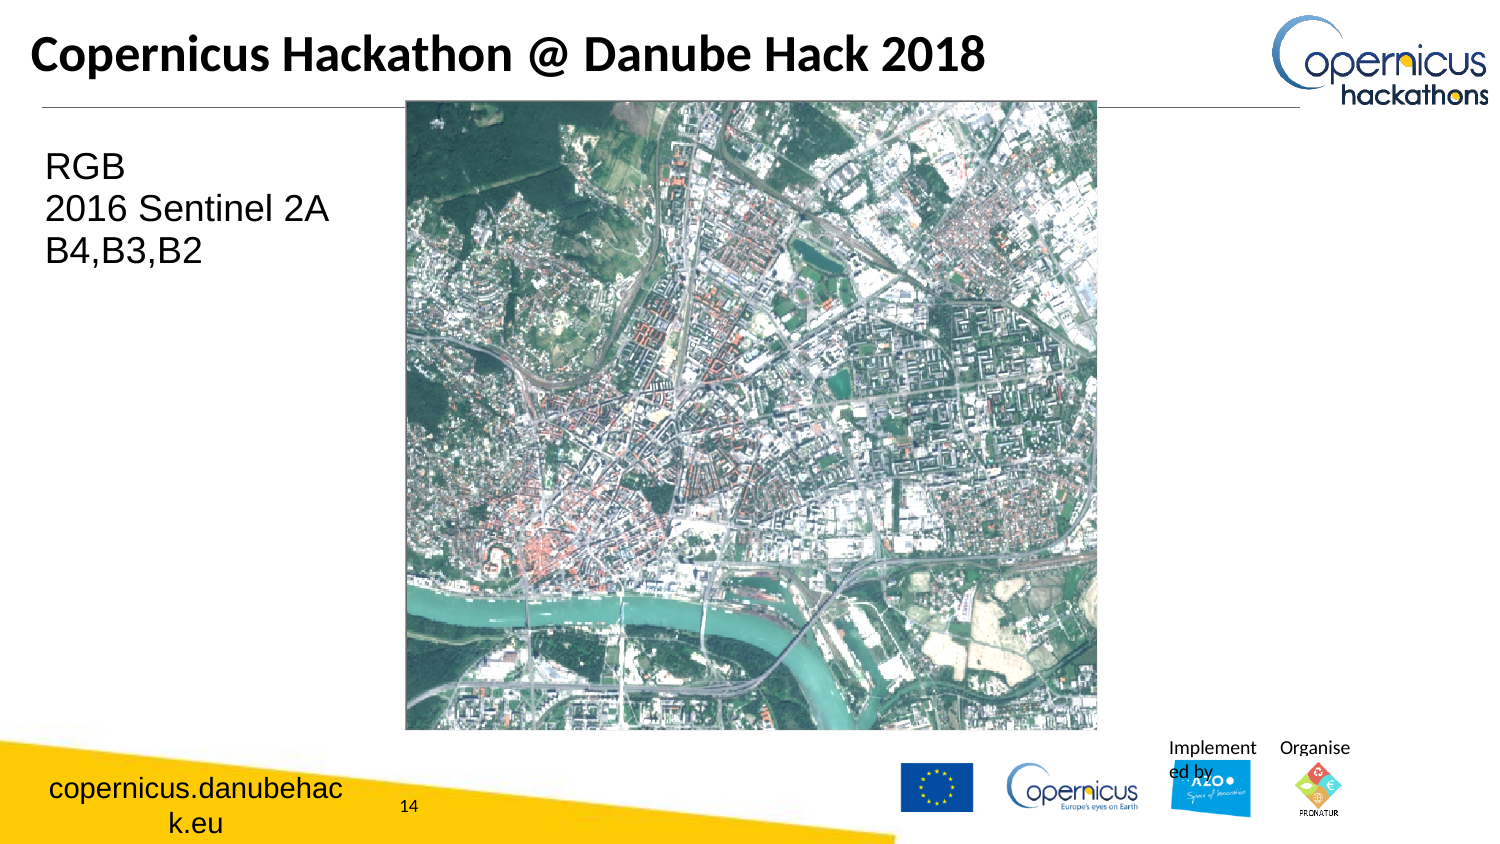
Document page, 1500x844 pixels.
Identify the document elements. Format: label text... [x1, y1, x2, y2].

text_box RGB 2016 Sentinel 2A B4,B3,B2 [30, 138, 649, 280]
picture [0, 100, 1252, 844]
picture [1280, 756, 1356, 821]
footer copernicus.danubehack.eu [28, 782, 365, 827]
picture [1272, 15, 1489, 105]
title Copernicus Hackathon @ Danube Hack 2018 [15, 23, 1288, 86]
slide_number <number> [384, 782, 722, 827]
